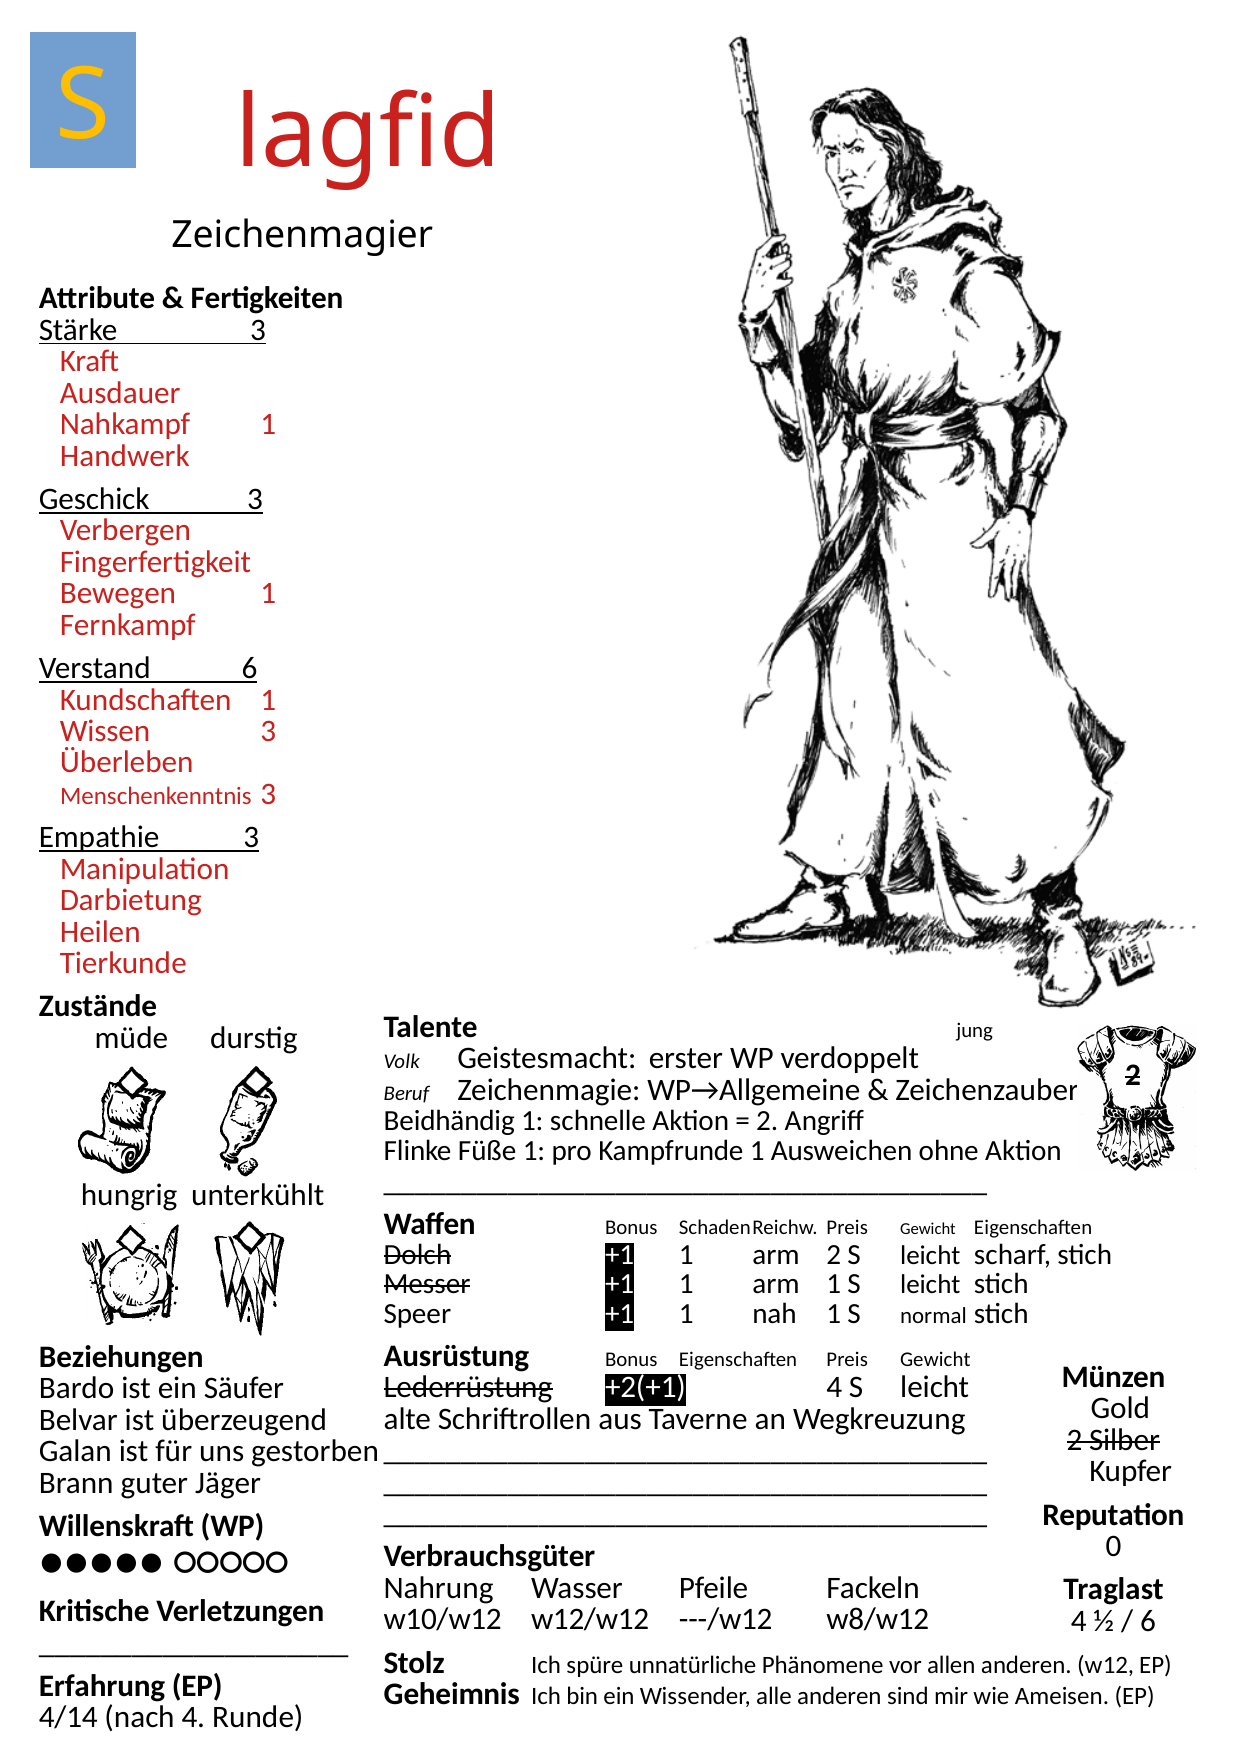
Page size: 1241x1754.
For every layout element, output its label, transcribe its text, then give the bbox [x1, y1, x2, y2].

text_box Attribute & Fertigkeiten Stärke 3 Kraft Ausdauer Nahkampf 1 Handwerk Geschick 3 Verbergen Fingerfertigkeit Bewegen 1 Fernkampf Verstand 6 Kundschaften 1 Wissen 3 Überleben Menschenkenntnis 3 Empathie 3 Manipulation Darbietung Heilen Tierkunde Zustände müde durstig hungrig unterkühlt Beziehungen Bardo ist ein Säufer Belvar ist überzeugend Galan ist für uns gestorben Brann guter Jäger Willenskraft (WP) ●●●●● ○○○○○ Kritische Verletzungen ____________________ Erfahrung (EP) 4/14 (nach 4. Runde) [24, 277, 395, 1734]
text_box lagfid Zeichenmagier [221, 51, 666, 274]
picture [77, 1066, 166, 1174]
text_box Münzen Gold 2 Silber Kupfer Reputation 0 Traglast 4 ½ / 6 [1025, 1356, 1202, 1647]
picture [219, 1066, 278, 1177]
picture [1077, 1025, 1196, 1054]
text_box 2 [1030, 1054, 1236, 1101]
picture [81, 1223, 179, 1325]
picture [213, 1221, 285, 1337]
text_box Zeichenmagier [156, 200, 557, 267]
picture [1077, 1101, 1196, 1171]
picture [666, 21, 1220, 1019]
text_box S [14, 24, 240, 177]
text_box Talente jung Volk Geistesmacht: erster WP verdoppelt Beruf Zeichenmagie: WP→Allgemeine & Zeichenzauber Beidhändig 1: schnelle Aktion = 2. Angriff Flinke Füße 1: pro Kampfrunde 1 Ausweichen ohne Aktion _______________________________________ Waffen Bonus Schaden Reichw. Preis Gewicht Eigenschaften Dolch +1 1 arm 2 S leicht scharf, stich Messer +1 1 arm 1 S leicht stich Speer +1 1 nah 1 S normal stich Ausrüstung Bonus Eigenschaften Preis Gewicht Lederrüstung +2(+1) 4 S leicht alte Schriftrollen aus Taverne an Wegkreuzung _______________________________________ _______________________________________ _______________________________________ Verbrauchsgüter Nahrung Wasser Pfeile Fackeln w10/w12 w12/w12 ---/w12 w8/w12 Stolz Ich spüre unnatürliche Phänomene vor allen anderen. (w12, EP) Geheimnis Ich bin ein Wissender, alle anderen sind mir wie Ameisen. (EP) [368, 1006, 1202, 1746]
